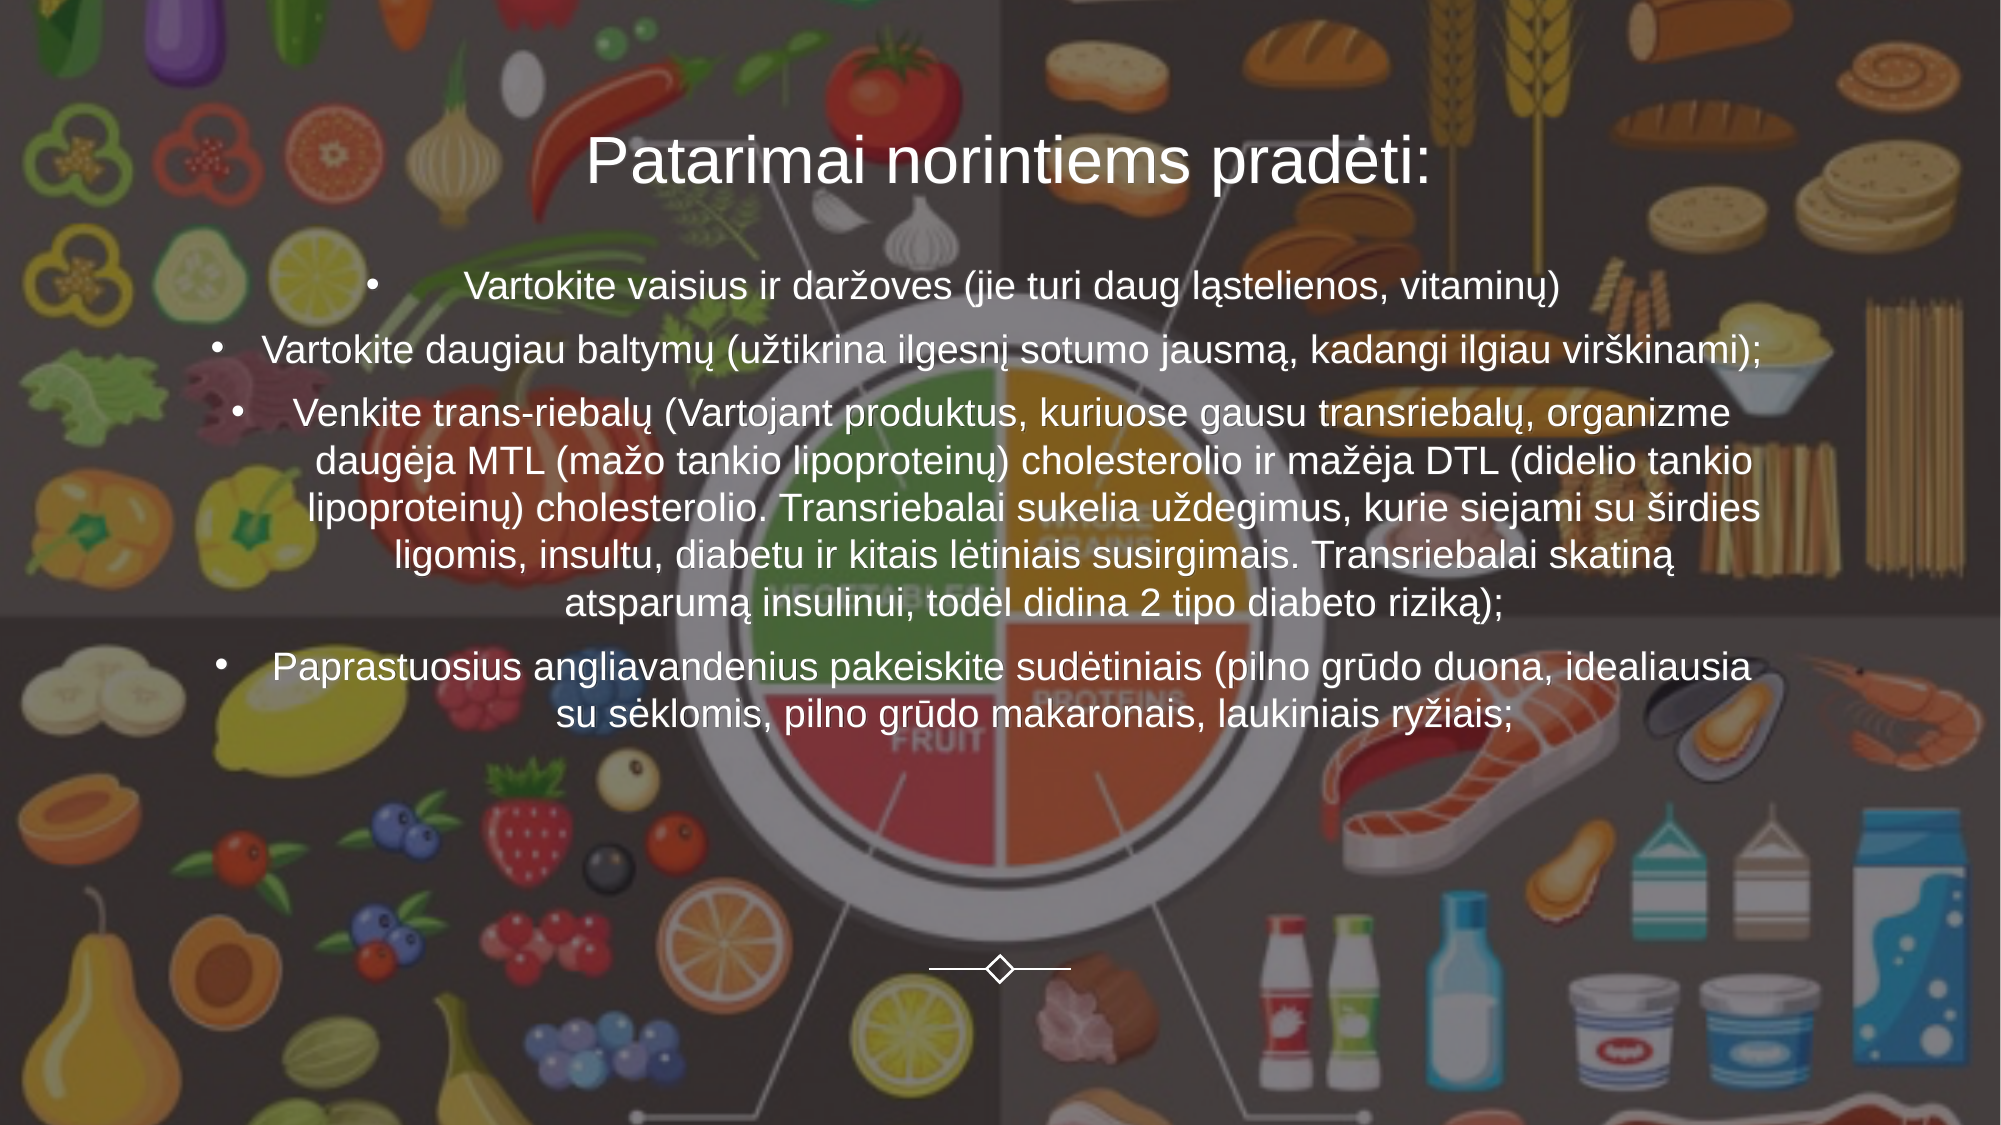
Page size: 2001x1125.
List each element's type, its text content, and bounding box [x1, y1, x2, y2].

list Vartokite vaisius ir daržoves (jie turi daug ląstelienos, vitaminų) Vartokite daugiau baltymų (užtikrina ilgesnį sotumo jausmą, kadangi ilgiau virškinami); Venkite trans-riebalų (Vartojant produktus, kuriuose gausu transriebalų, organizme daugėja MTL (mažo tankio lipoproteinų) cholesterolio ir mažėja DTL (didelio tankio lipoproteinų) cholesterolio. Transriebalai sukelia uždegimus, kurie siejami su širdies ligomis, insultu, diabetu ir kitais lėtiniais susirgimais. Transriebalai skatiną atsparumą insulinui, todėl didina 2 tipo diabeto riziką); Paprastuosius angliavandenius pakeiskite sudėtiniais (pilno grūdo duona, idealiausia su sėklomis, pilno grūdo makaronais, laukiniais ryžiais; [195, 252, 1786, 797]
picture [0, 0, 2000, 1125]
title Patarimai norintiems pradėti: [294, 0, 1725, 204]
